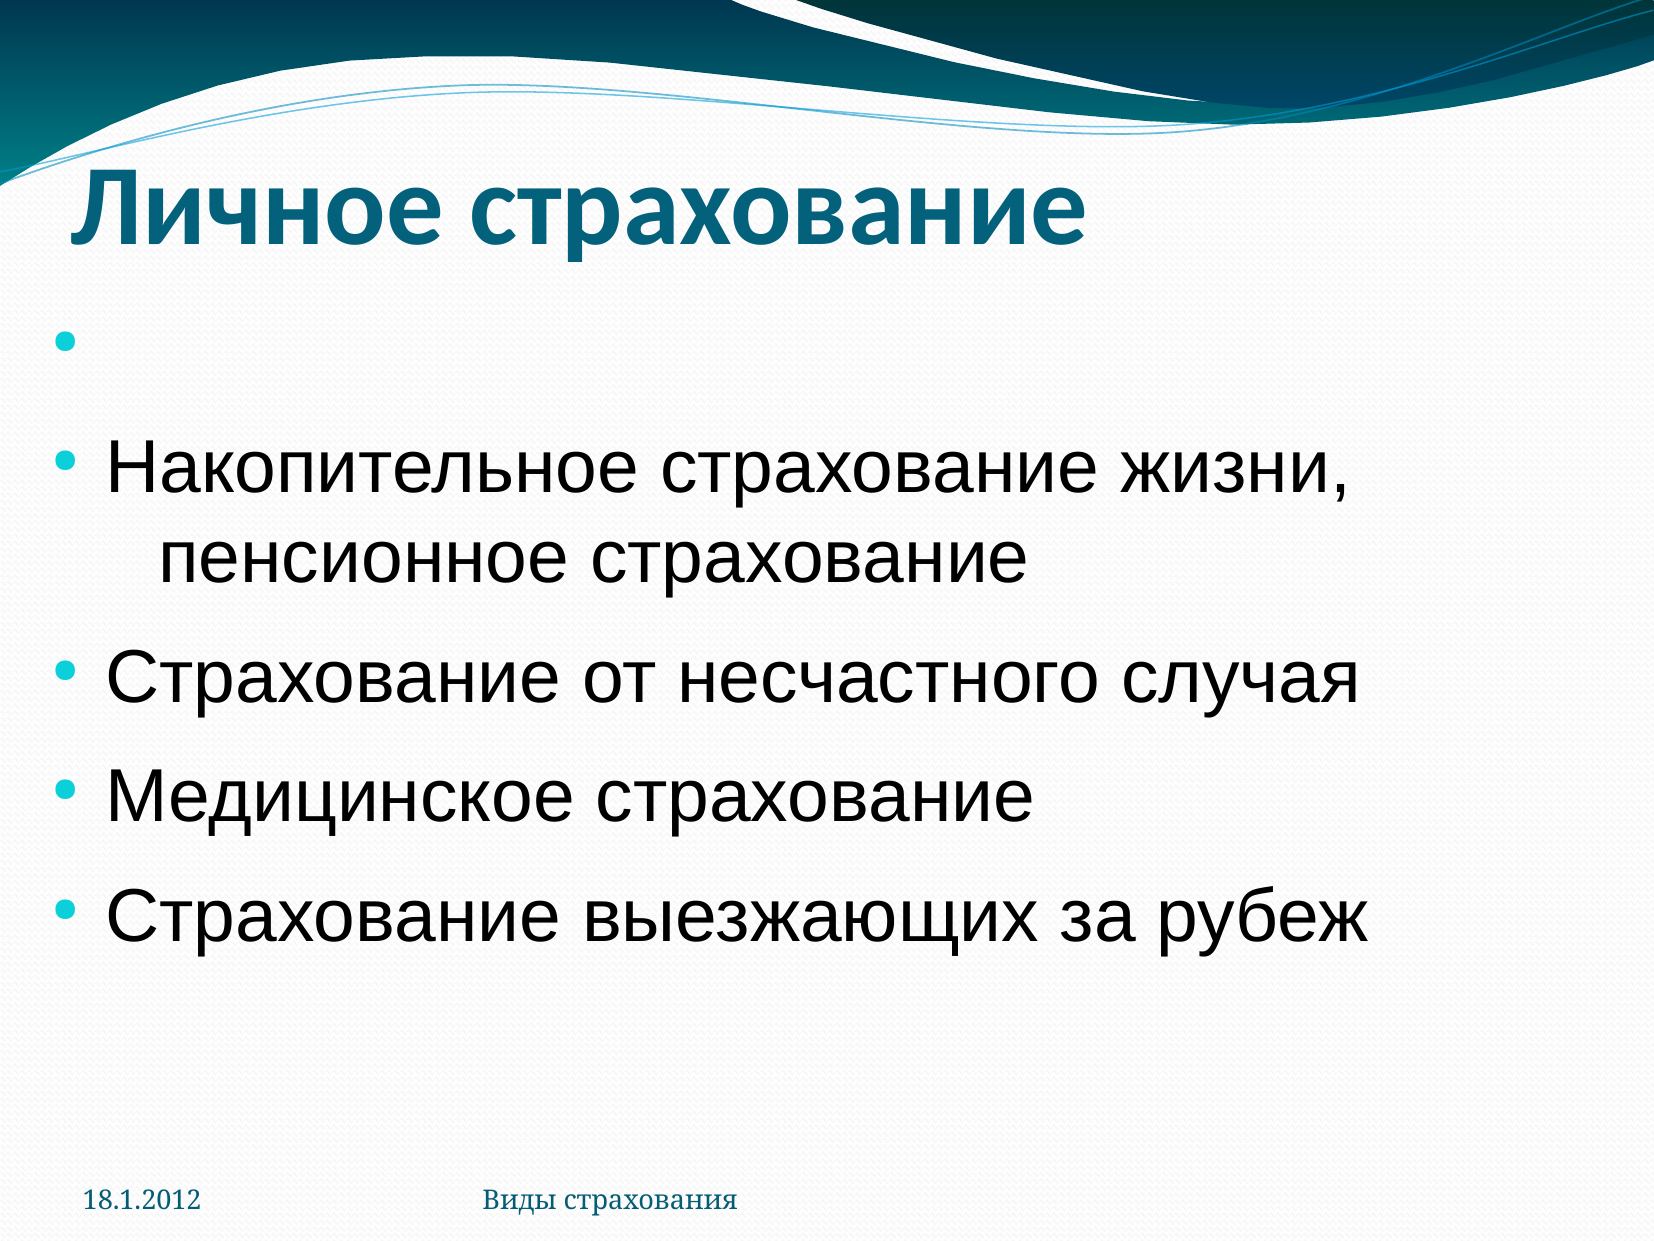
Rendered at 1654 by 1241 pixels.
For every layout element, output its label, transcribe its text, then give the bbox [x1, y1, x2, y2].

text_box 18.1.2012 [82, 1149, 469, 1216]
list Накопительное страхование жизни, пенсионное страхование Страхование от несчастного случая Медицинское страхование Страхование выезжающих за рубеж [0, 290, 1489, 1109]
title Личное страхование [70, 120, 1489, 268]
text_box Виды страхования [482, 1149, 1089, 1216]
